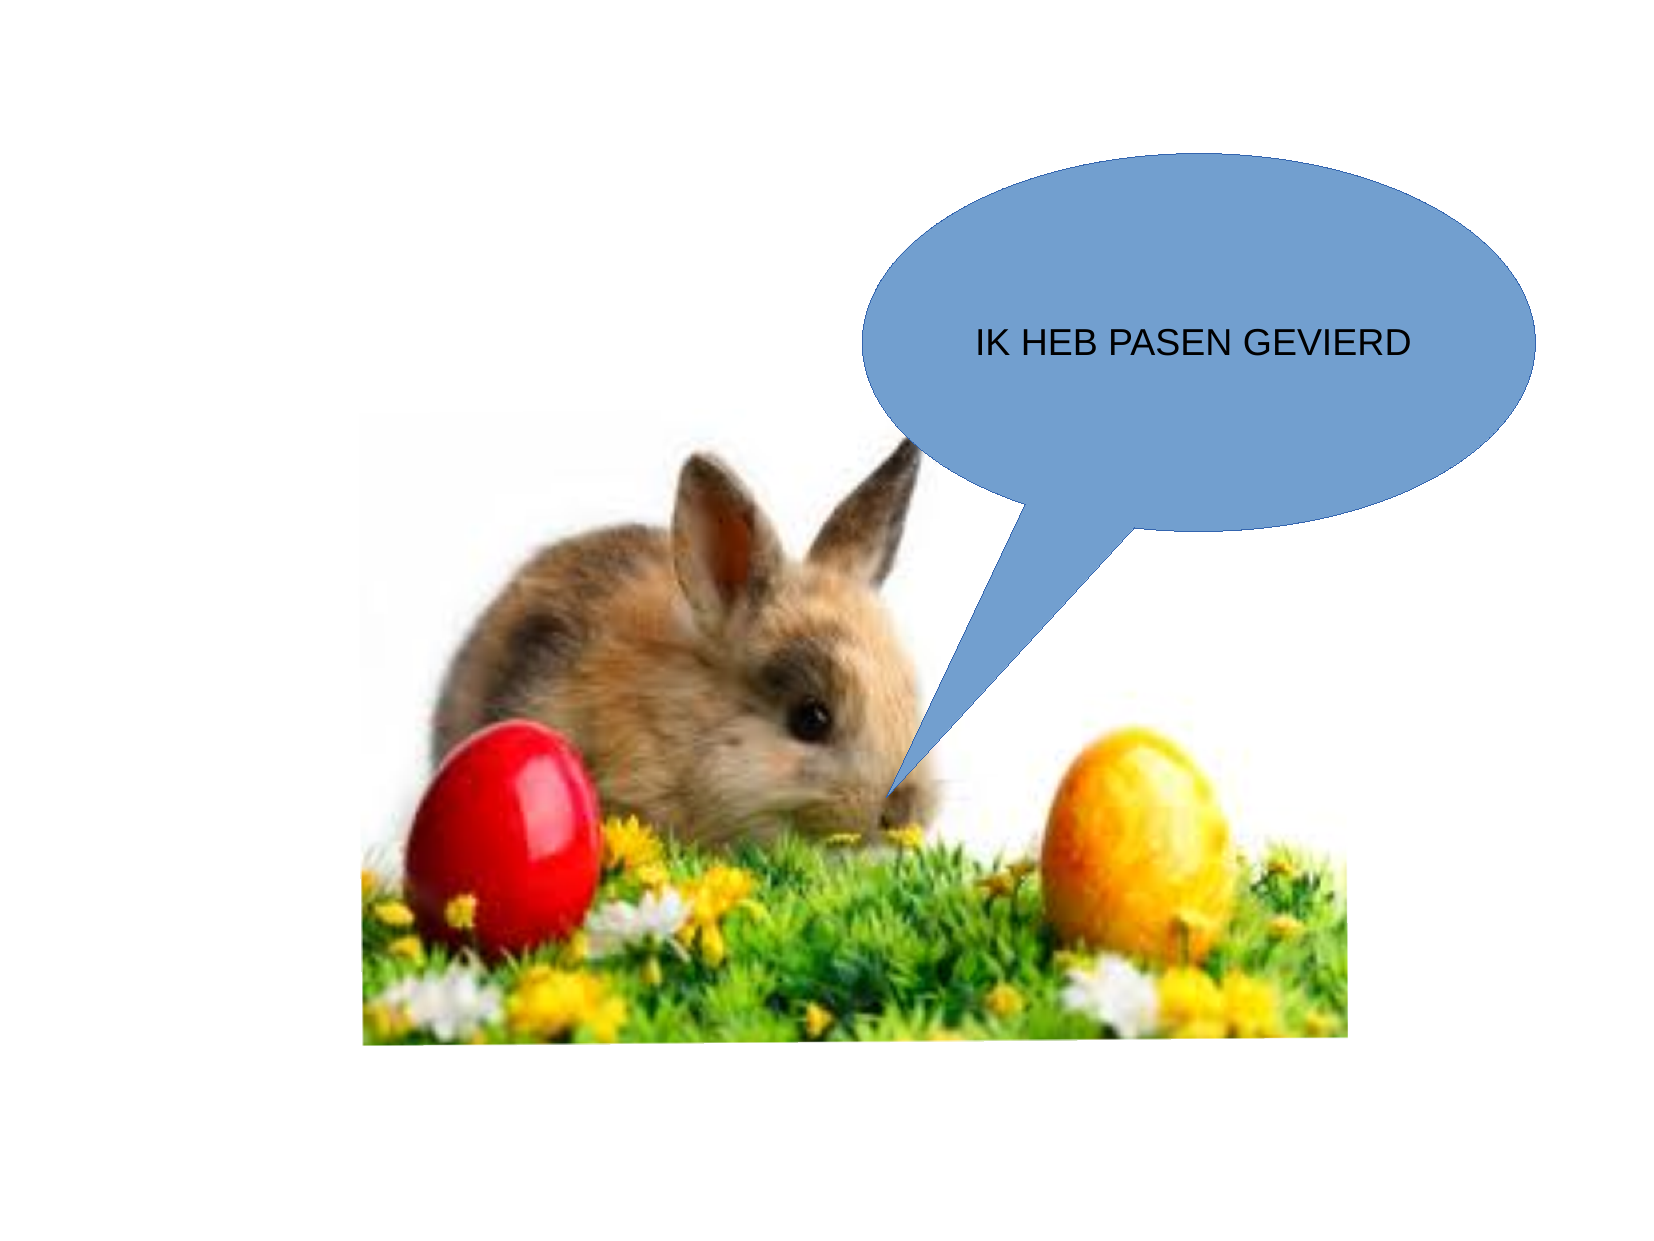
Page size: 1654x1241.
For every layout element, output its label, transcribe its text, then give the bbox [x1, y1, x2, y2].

text_box IK HEB PASEN GEVIERD [862, 153, 1536, 798]
picture [356, 406, 1348, 1046]
